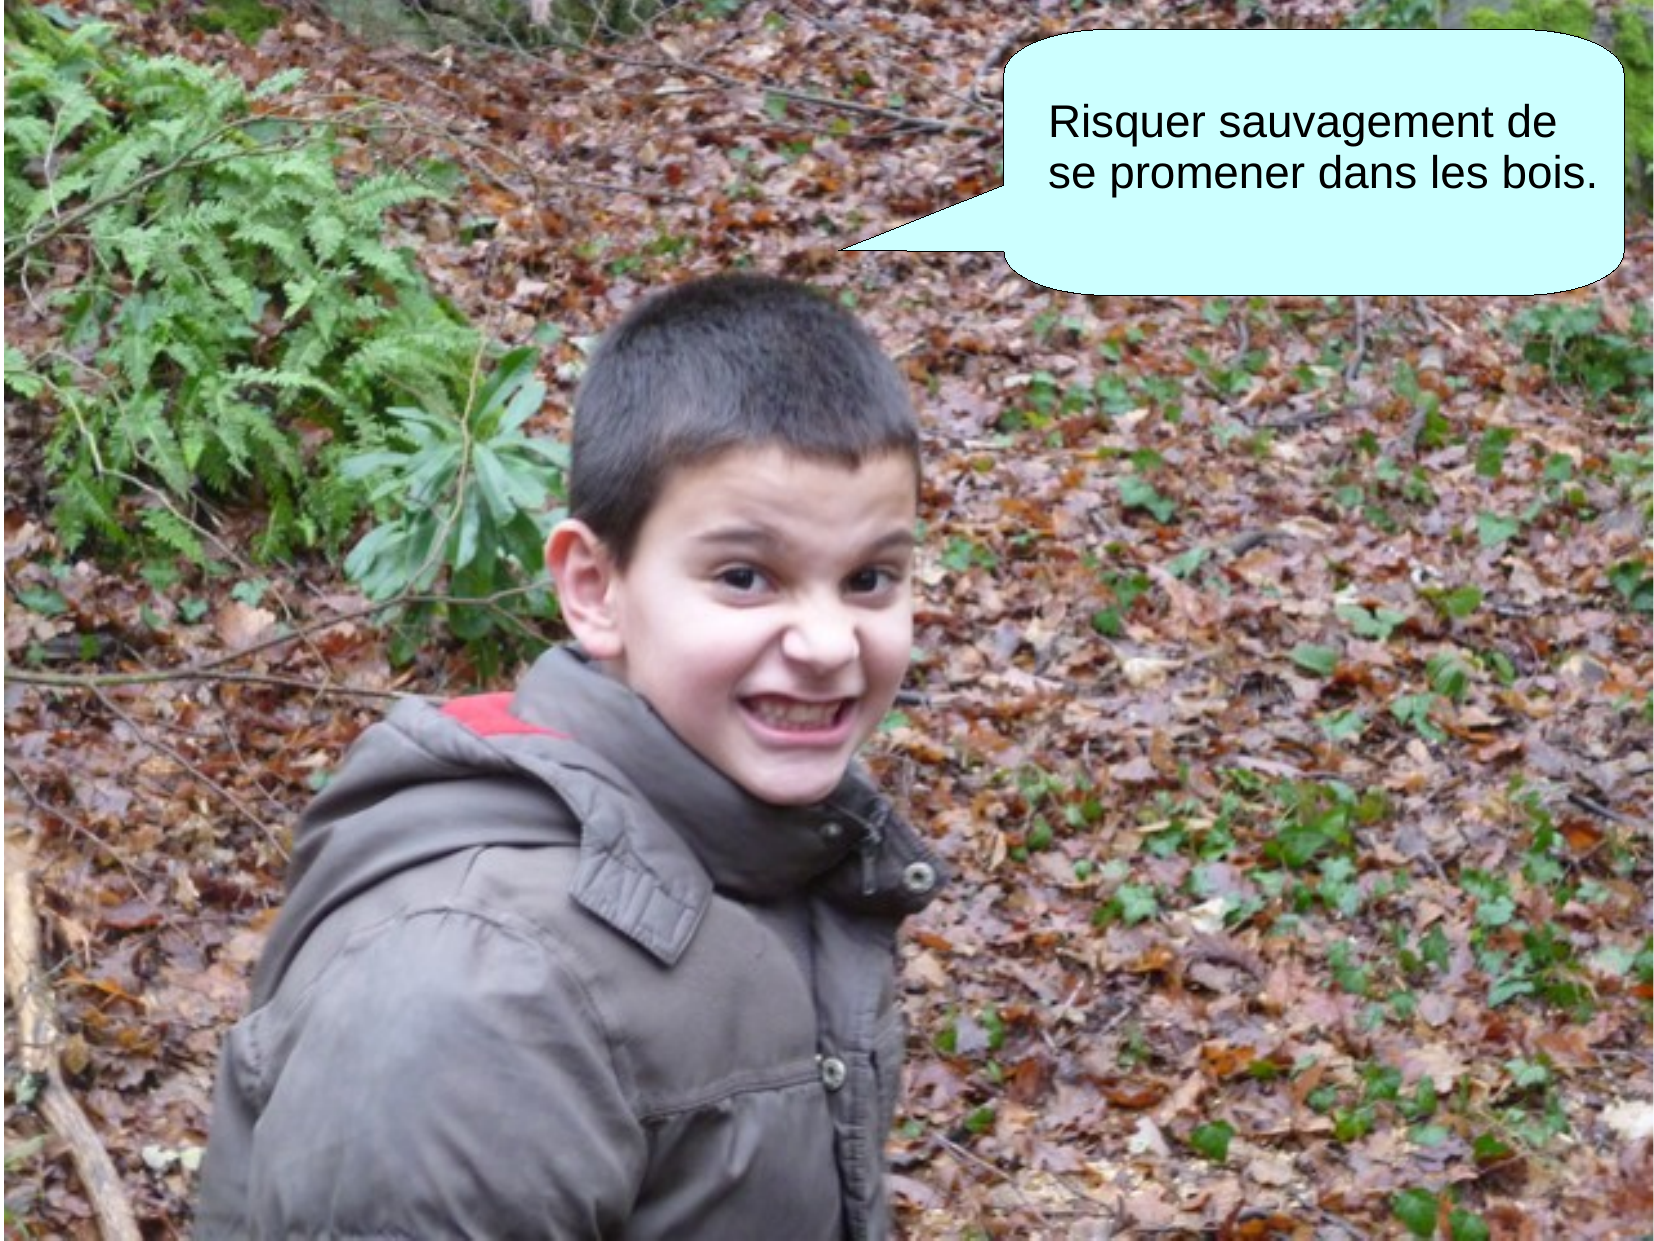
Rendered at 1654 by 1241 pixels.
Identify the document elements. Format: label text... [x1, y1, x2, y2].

text_box [838, 29, 1625, 296]
text_box Risquer sauvagement de se promener dans les bois. [1033, 88, 1614, 206]
picture [4, 0, 1654, 1241]
